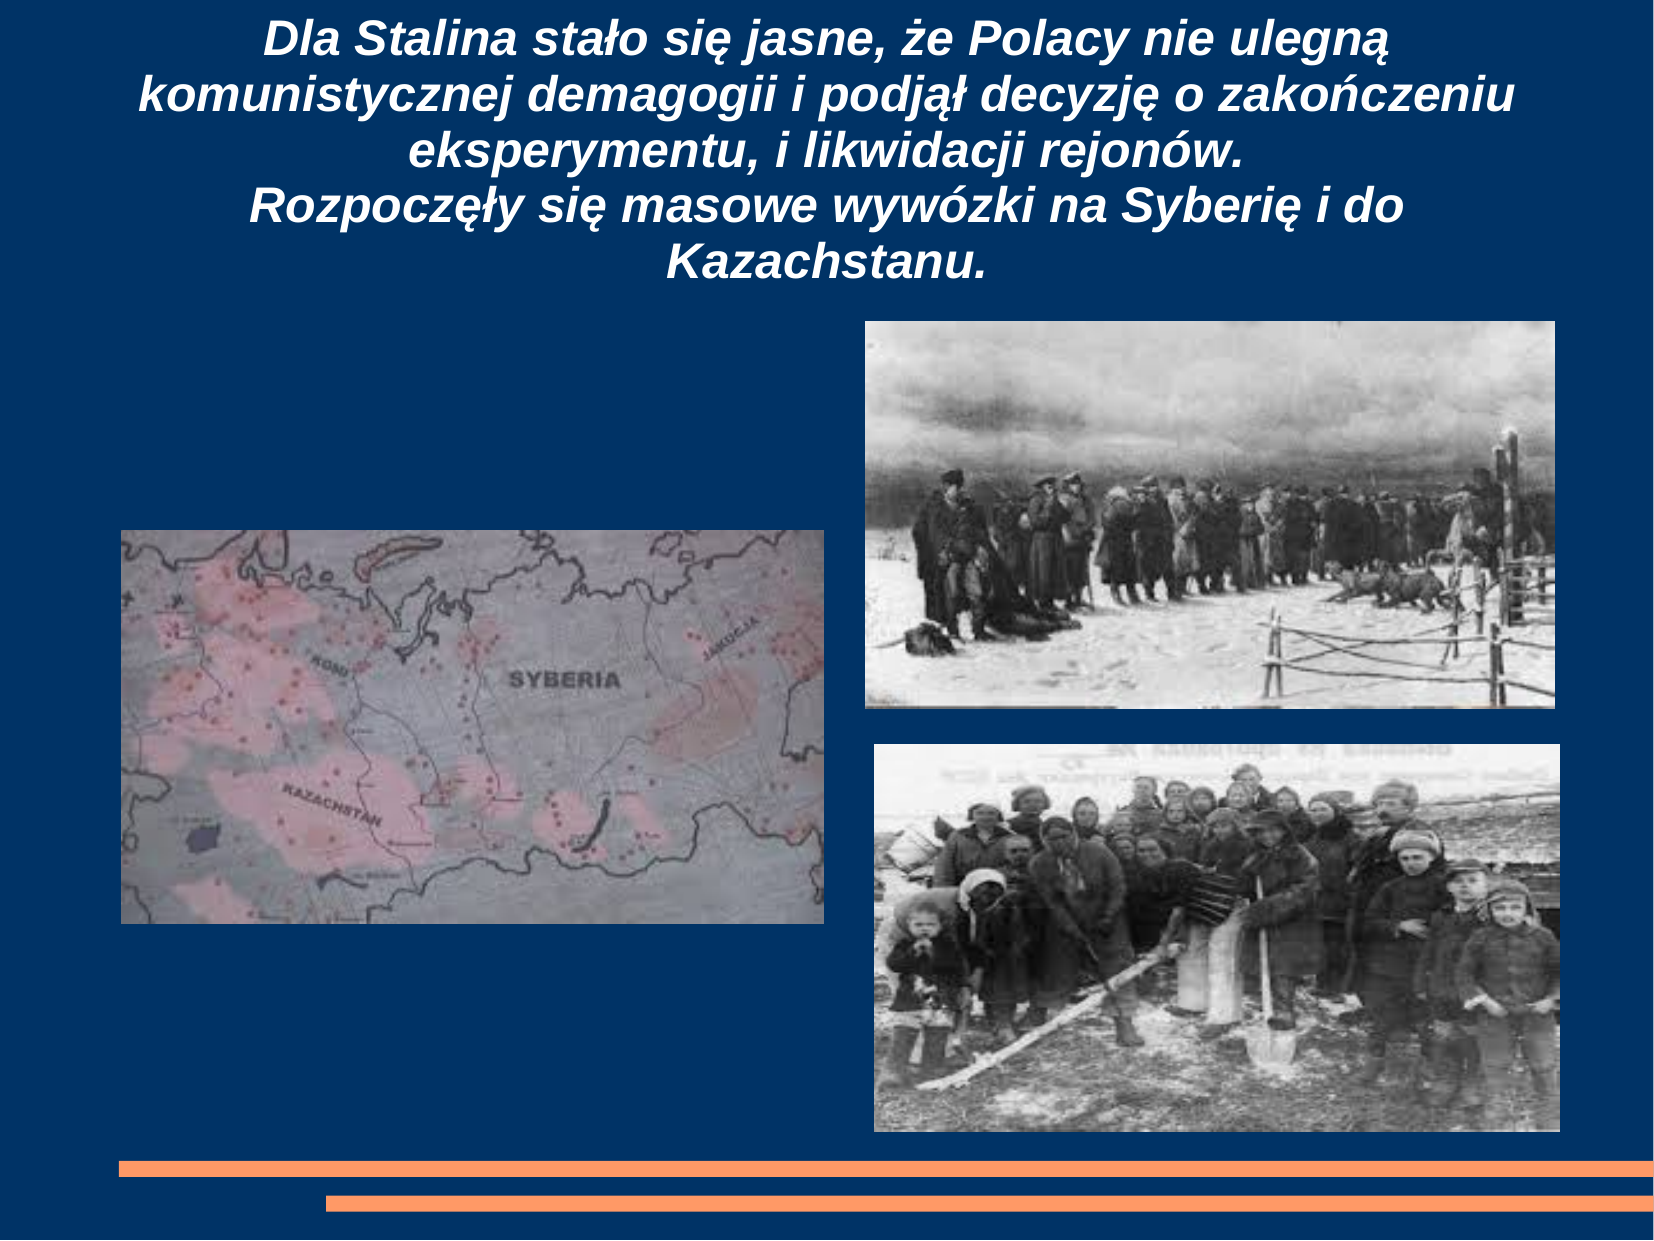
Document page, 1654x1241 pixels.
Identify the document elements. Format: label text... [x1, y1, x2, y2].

picture [874, 744, 1560, 1132]
picture [865, 321, 1555, 709]
title Dla Stalina stało się jasne, że Polacy nie ulegną komunistycznej demagogii i podjął decyzję o zakończeniu eksperymentu, i likwidacji rejonów. Rozpoczęły się masowe wywózki na Syberię i do Kazachstanu. [121, 7, 1534, 293]
picture [121, 530, 824, 924]
